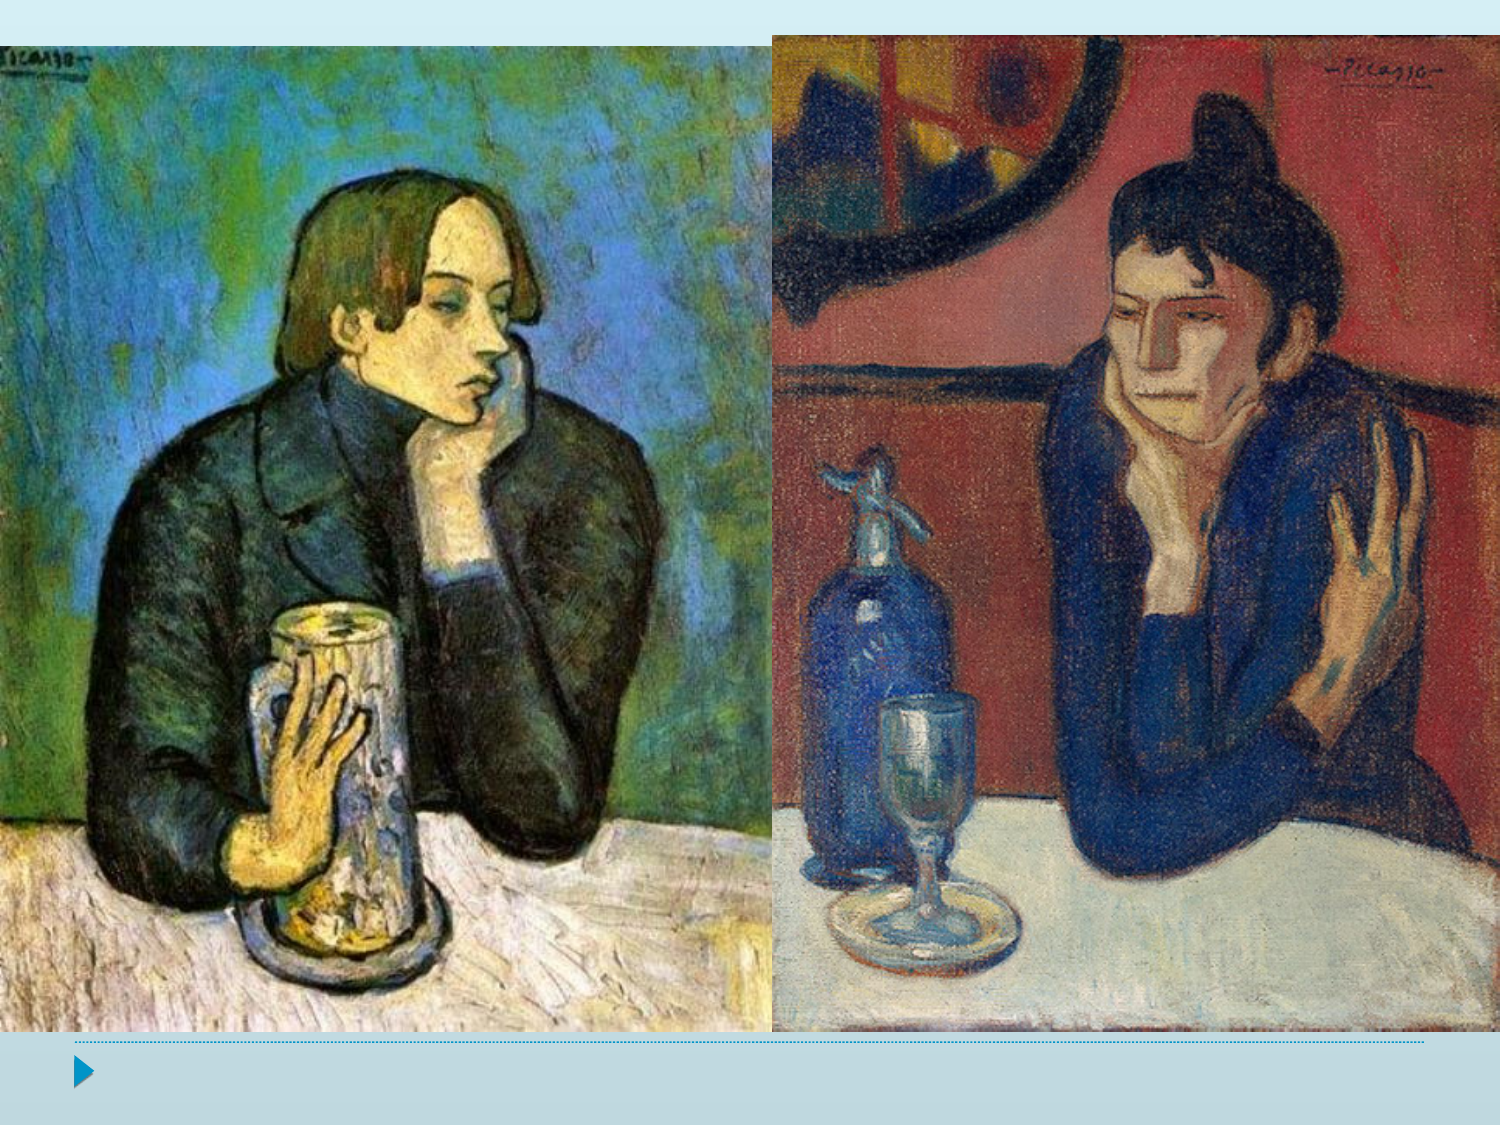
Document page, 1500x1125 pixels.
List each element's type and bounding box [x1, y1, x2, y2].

picture [0, 35, 1500, 1032]
